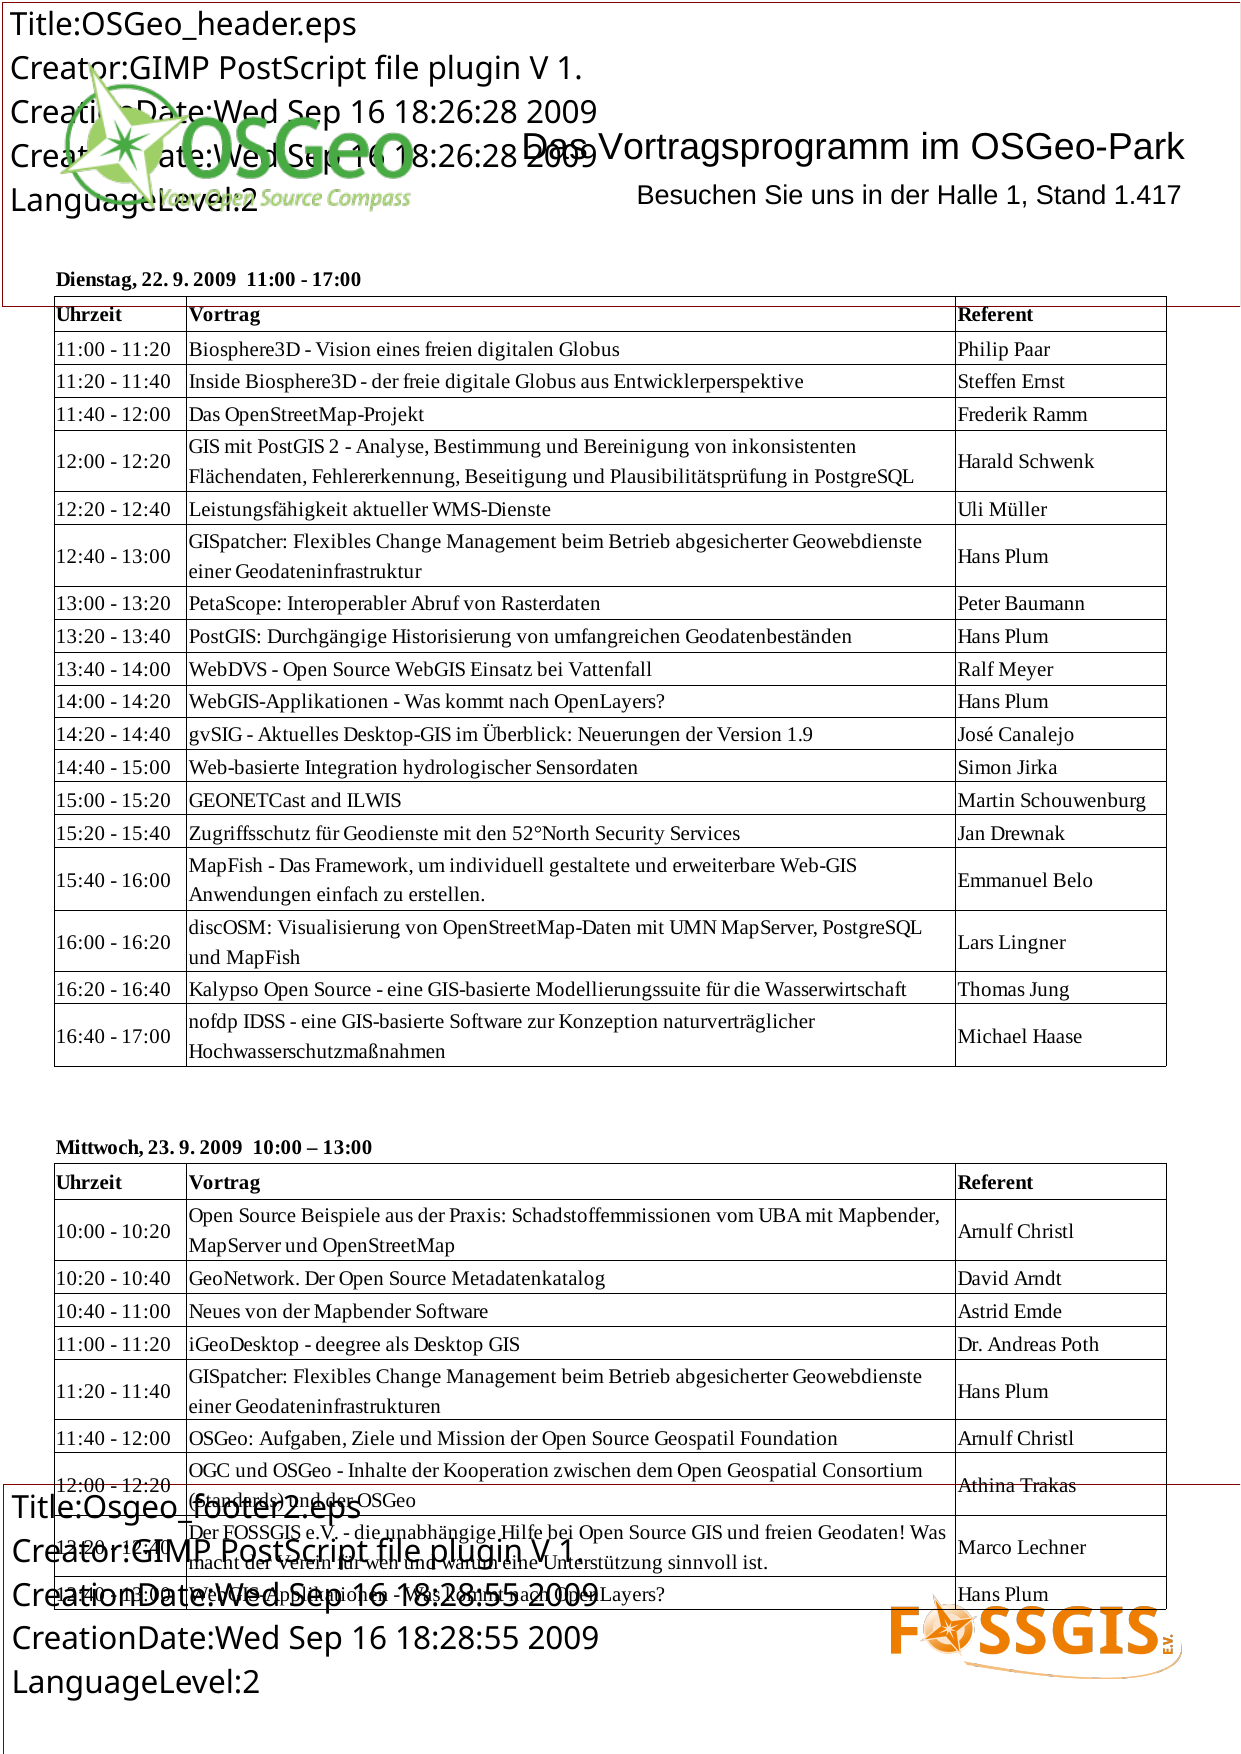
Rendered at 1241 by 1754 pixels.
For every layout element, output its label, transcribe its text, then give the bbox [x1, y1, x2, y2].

picture [59, 61, 414, 212]
chart [53, 260, 1168, 1069]
title Besuchen Sie uns in der Halle 1, Stand 1.417 [596, 165, 1182, 225]
chart [53, 1128, 1168, 1612]
picture [885, 1594, 1182, 1679]
title Das Vortragsprogramm im OSGeo-Park [354, 0, 1241, 293]
